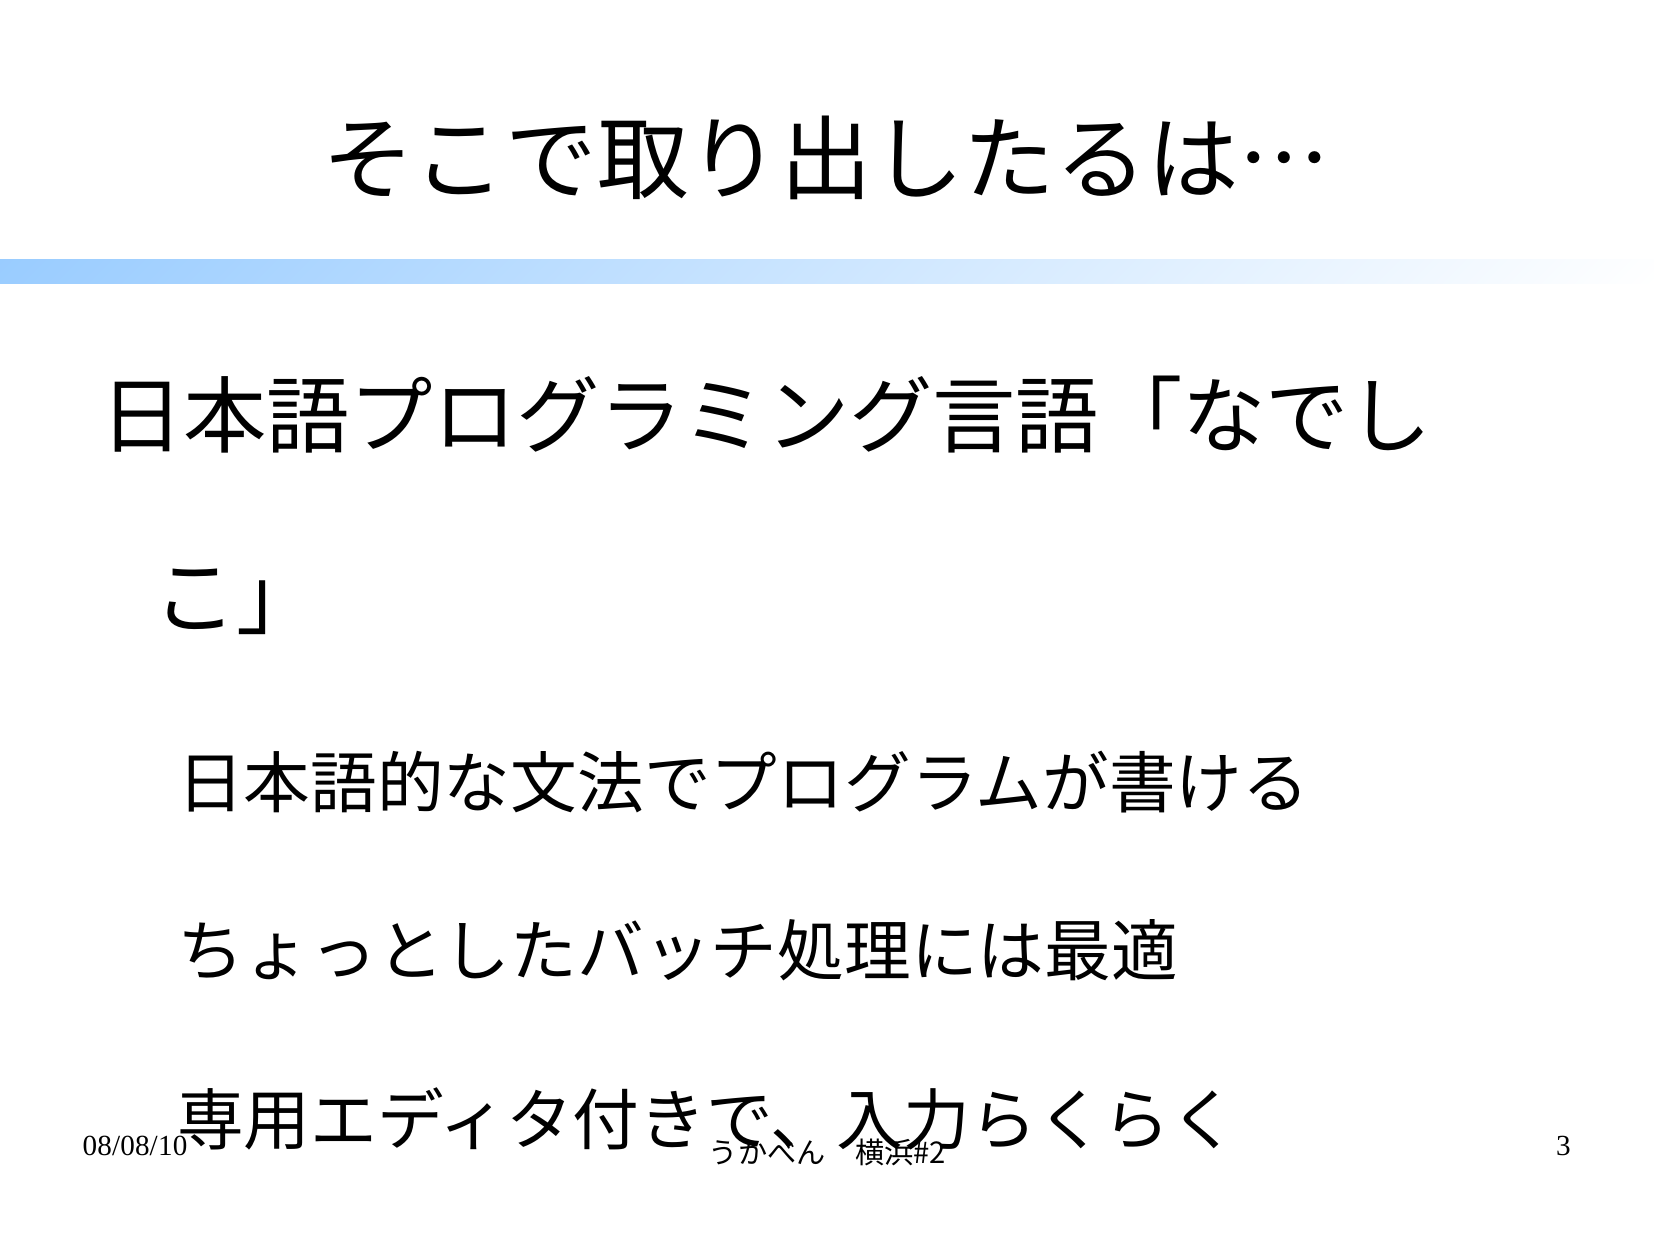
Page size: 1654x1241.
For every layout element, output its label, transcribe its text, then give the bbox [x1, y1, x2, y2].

title そこで取り出したるは… [82, 49, 1571, 257]
list 日本語プログラミング言語「なでしこ」 日本語的な文法でプログラムが書ける ちょっとしたバッチ処理には最適 専用エディタ付きで、入力らくらく [82, 290, 1571, 1094]
